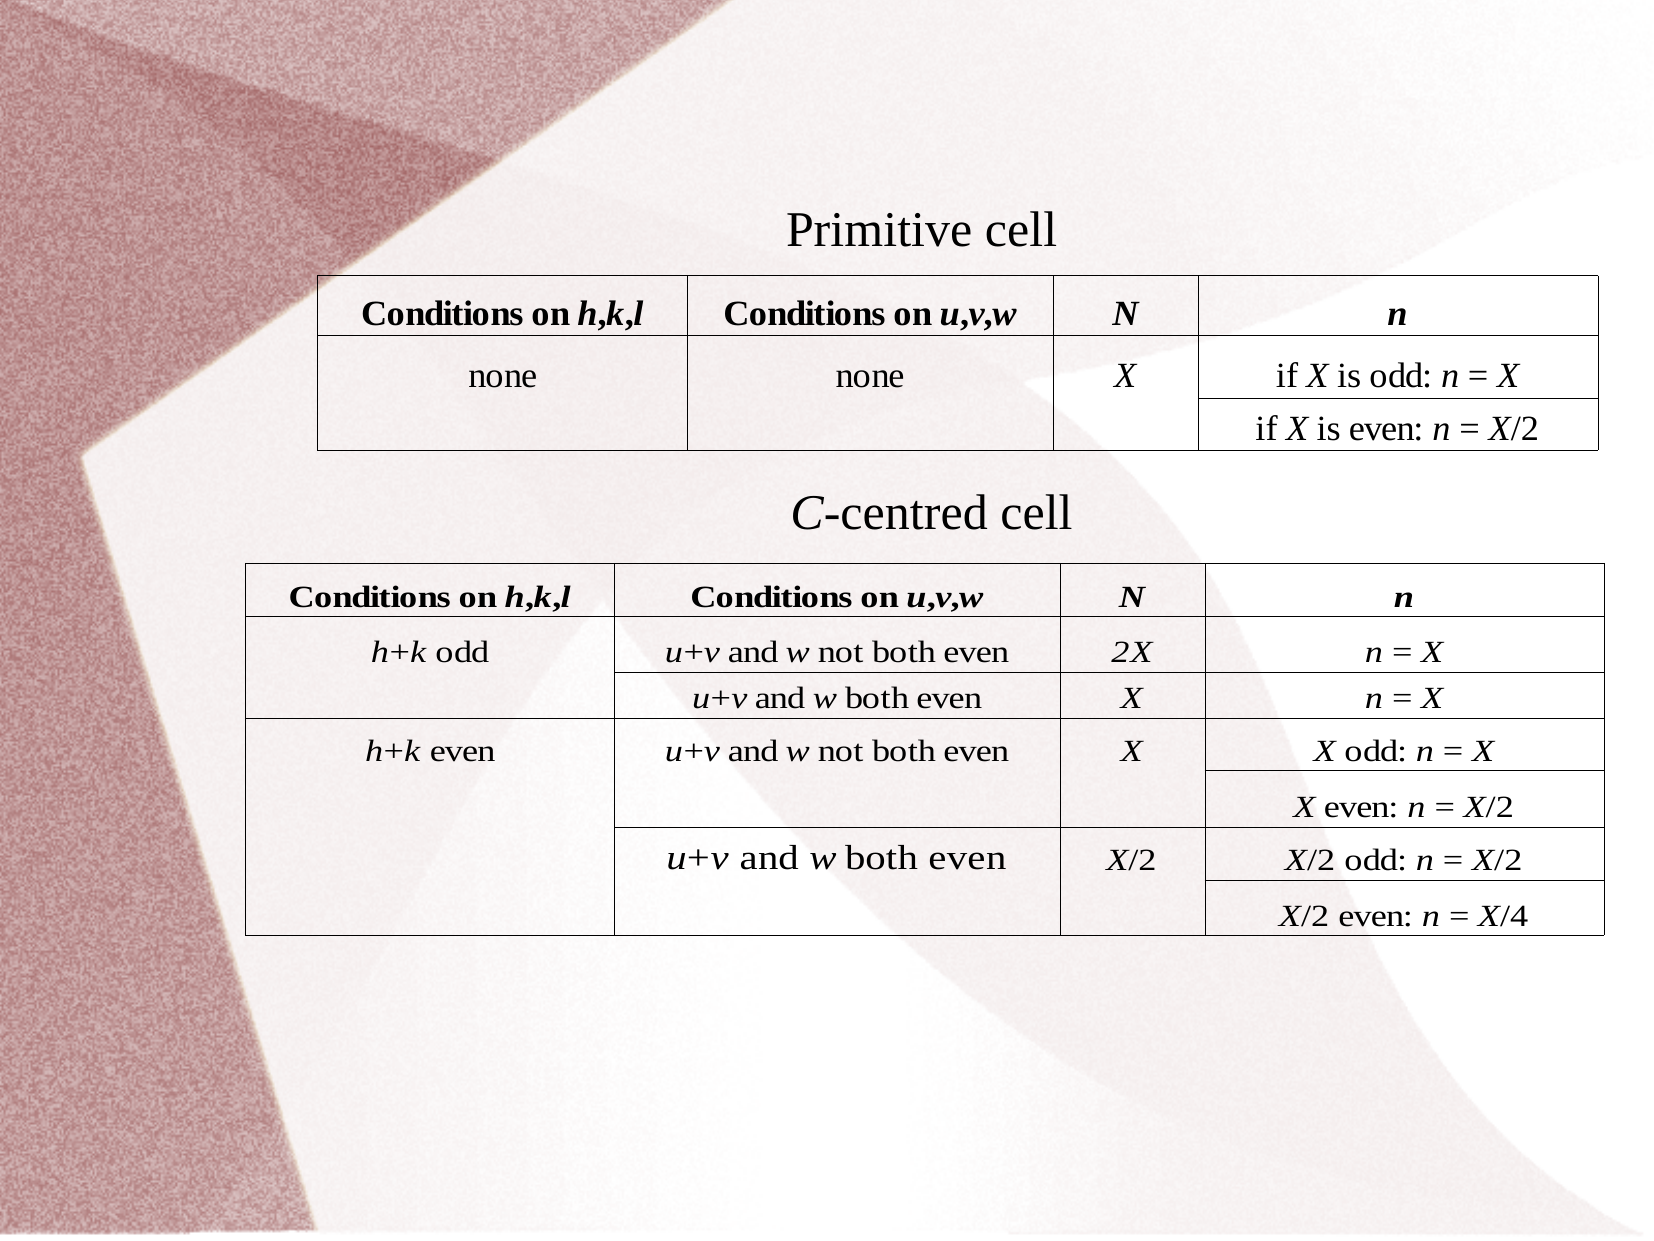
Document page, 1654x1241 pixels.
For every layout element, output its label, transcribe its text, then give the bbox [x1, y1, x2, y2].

text_box Primitive cell [786, 201, 1058, 258]
chart [243, 561, 1607, 963]
picture [0, 0, 1654, 1241]
text_box C-centred cell [790, 484, 1074, 541]
chart [315, 273, 1600, 453]
